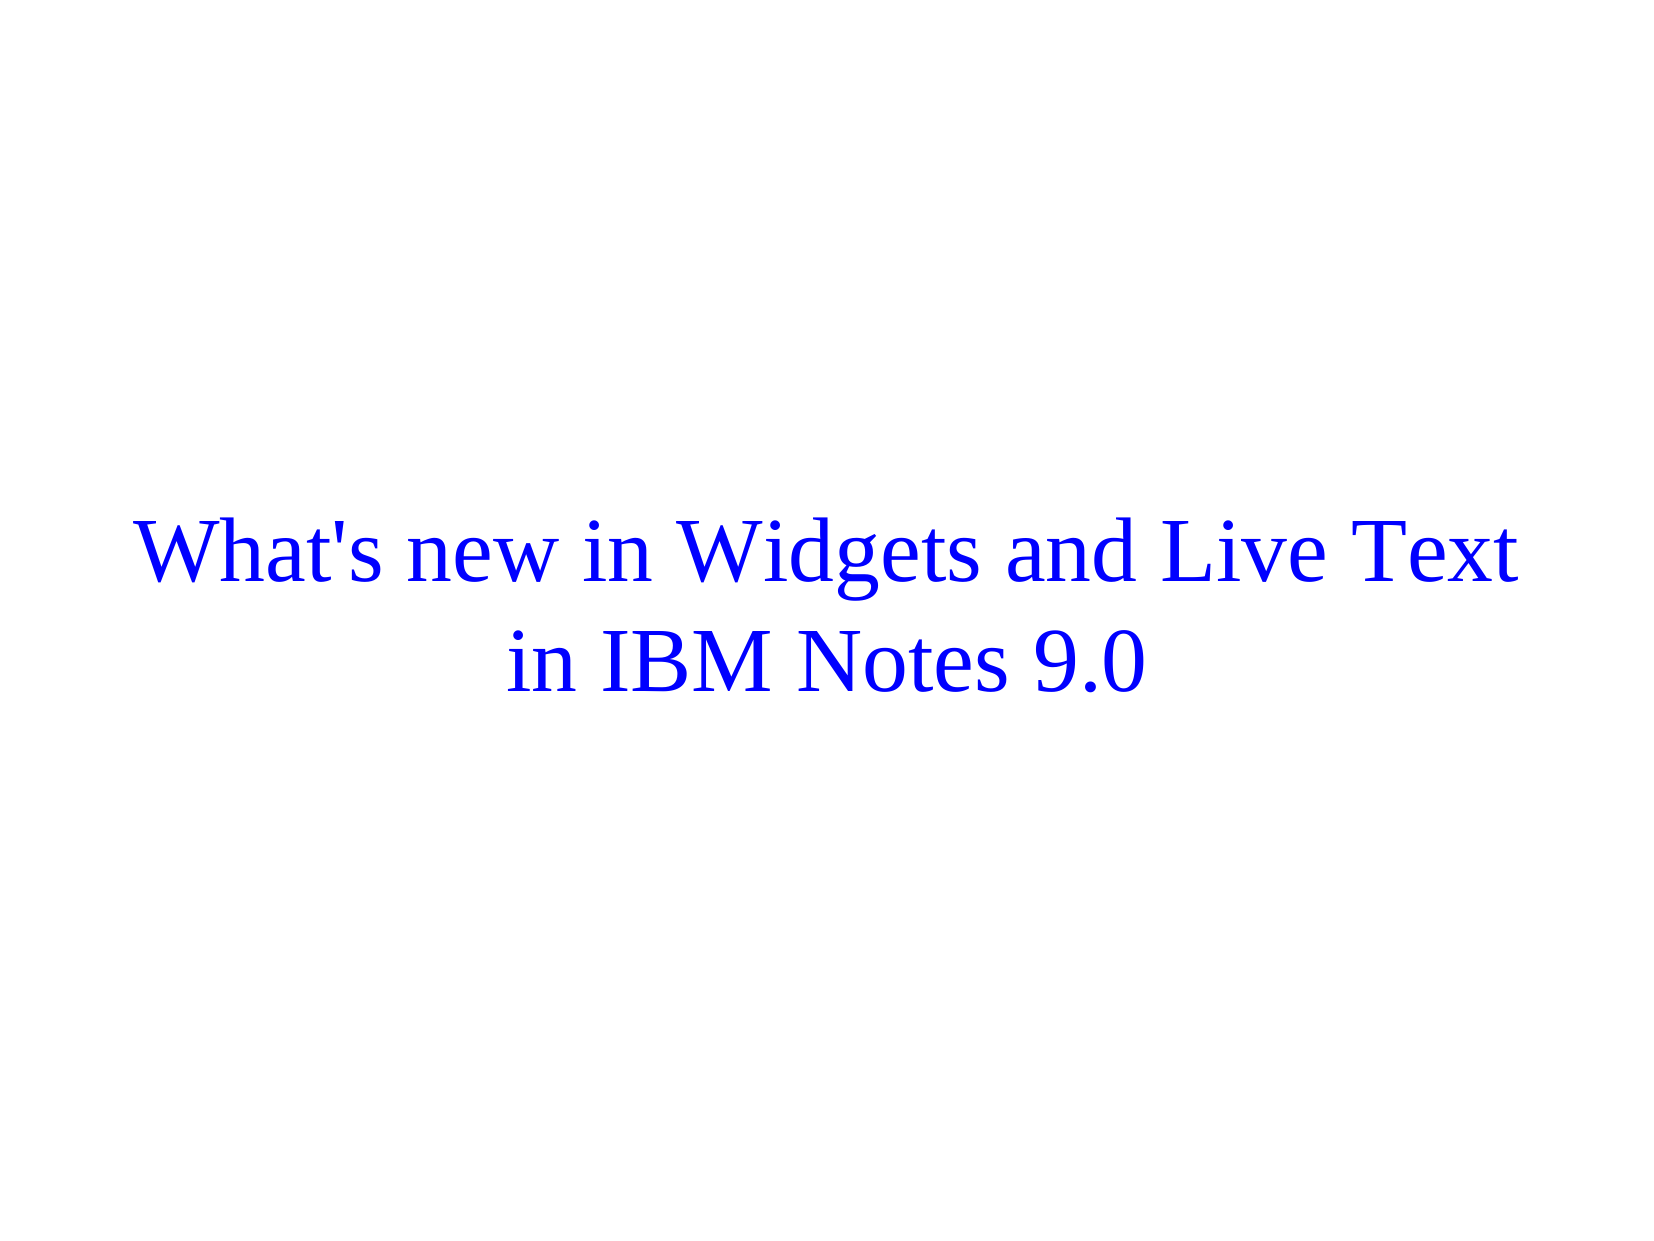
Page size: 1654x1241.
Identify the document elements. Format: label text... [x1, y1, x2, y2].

title What's new in Widgets and Live Text in IBM Notes 9.0 [121, 489, 1534, 710]
